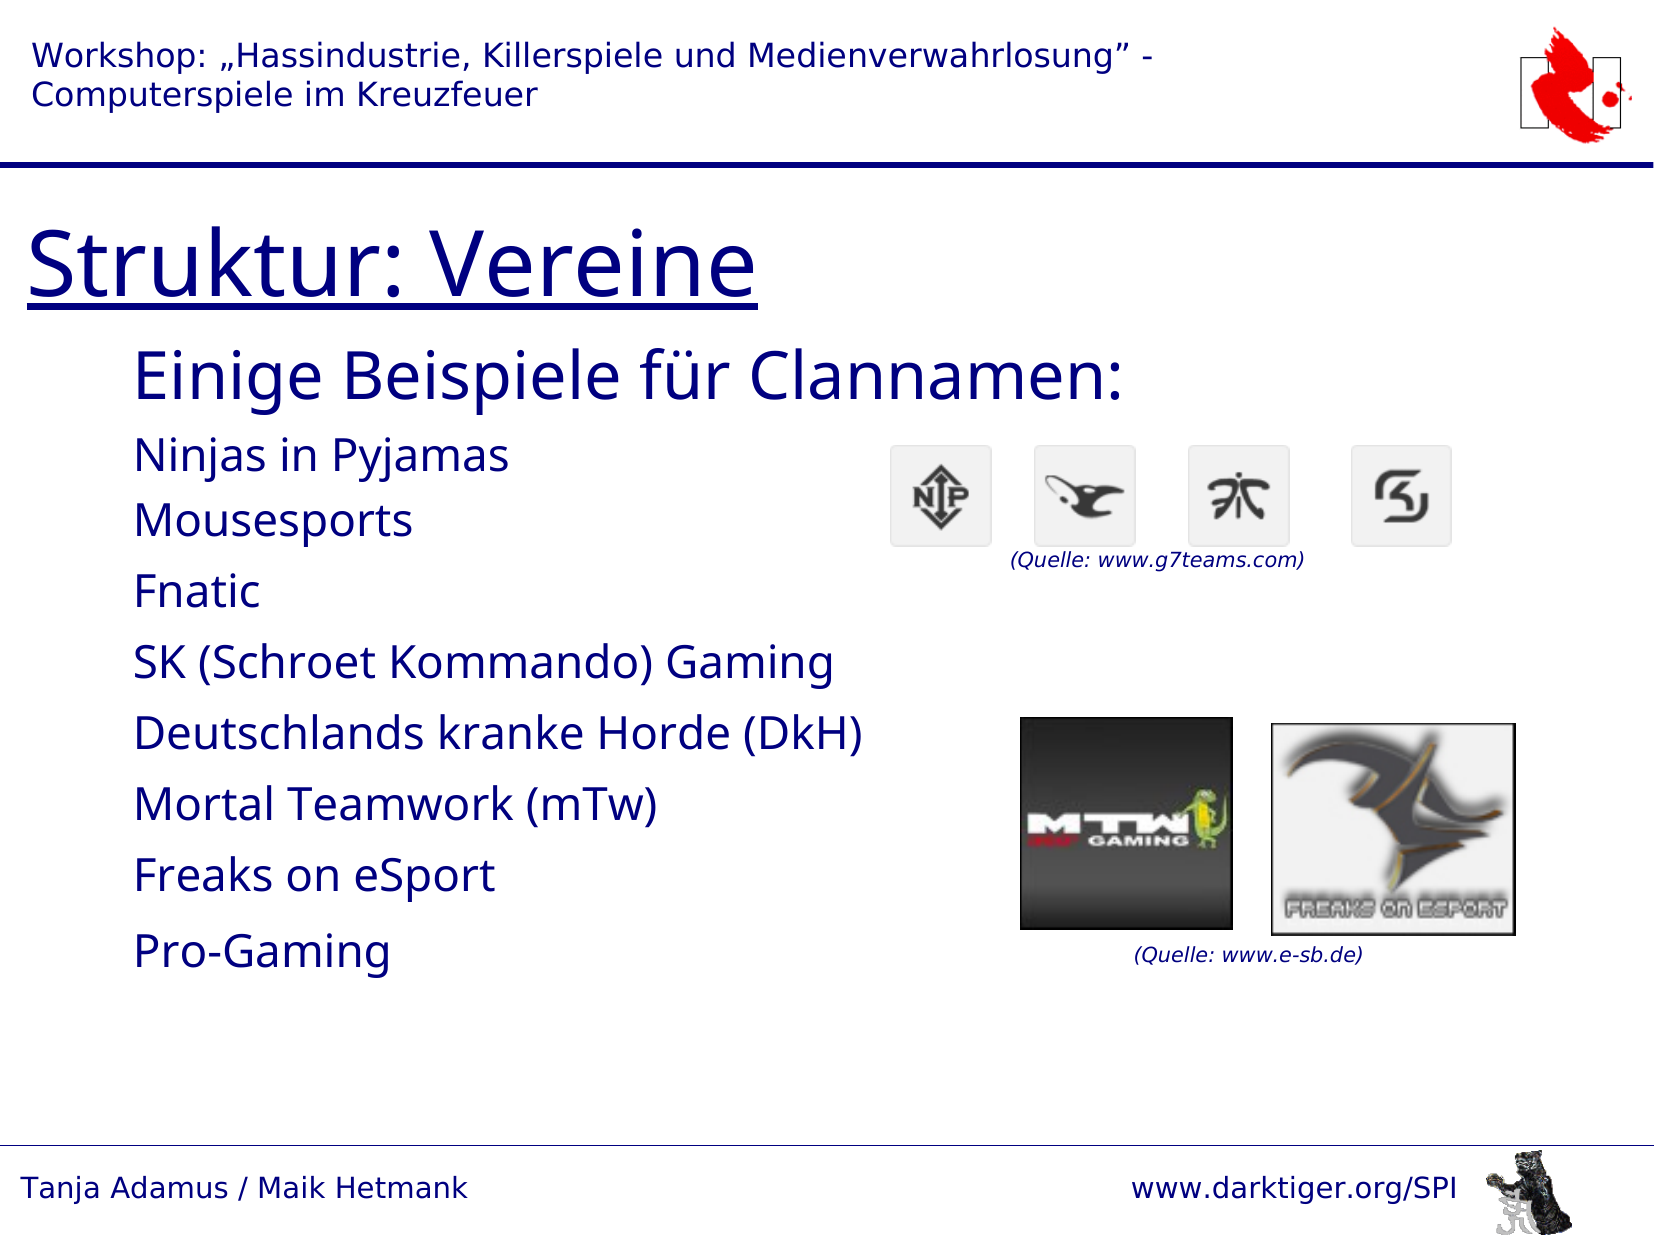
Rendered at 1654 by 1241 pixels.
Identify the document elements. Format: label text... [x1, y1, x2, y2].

picture [1188, 445, 1290, 540]
picture [1020, 717, 1233, 931]
picture [1351, 445, 1452, 547]
text_box Ninjas in Pyjamas [118, 415, 562, 480]
picture [890, 445, 992, 547]
picture [1486, 1150, 1572, 1235]
text_box (Quelle: www.e-sb.de) [1119, 936, 1379, 976]
text_box Struktur: Vereine [11, 190, 1459, 318]
picture [1034, 445, 1136, 540]
text_box SK (Schroet Kommando) Gaming [118, 622, 1034, 692]
text_box Freaks on eSport [118, 834, 562, 906]
text_box Fnatic [118, 551, 562, 622]
picture [1271, 723, 1516, 937]
picture [1503, 16, 1632, 148]
text_box Deutschlands kranke Horde (DkH) [118, 692, 1063, 764]
text_box Mousesports [118, 480, 562, 551]
text_box Workshop: „Hassindustrie, Killerspiele und Medienverwahrlosung” - Computerspiele im Kreuzfeuer [16, 29, 1418, 178]
text_box (Quelle: www.g7teams.com) [995, 540, 1321, 580]
text_box Pro-Gaming [118, 911, 562, 982]
text_box Mortal Teamwork (mTw) [118, 763, 975, 835]
text_box Einige Beispiele für Clannamen: [118, 320, 1595, 417]
